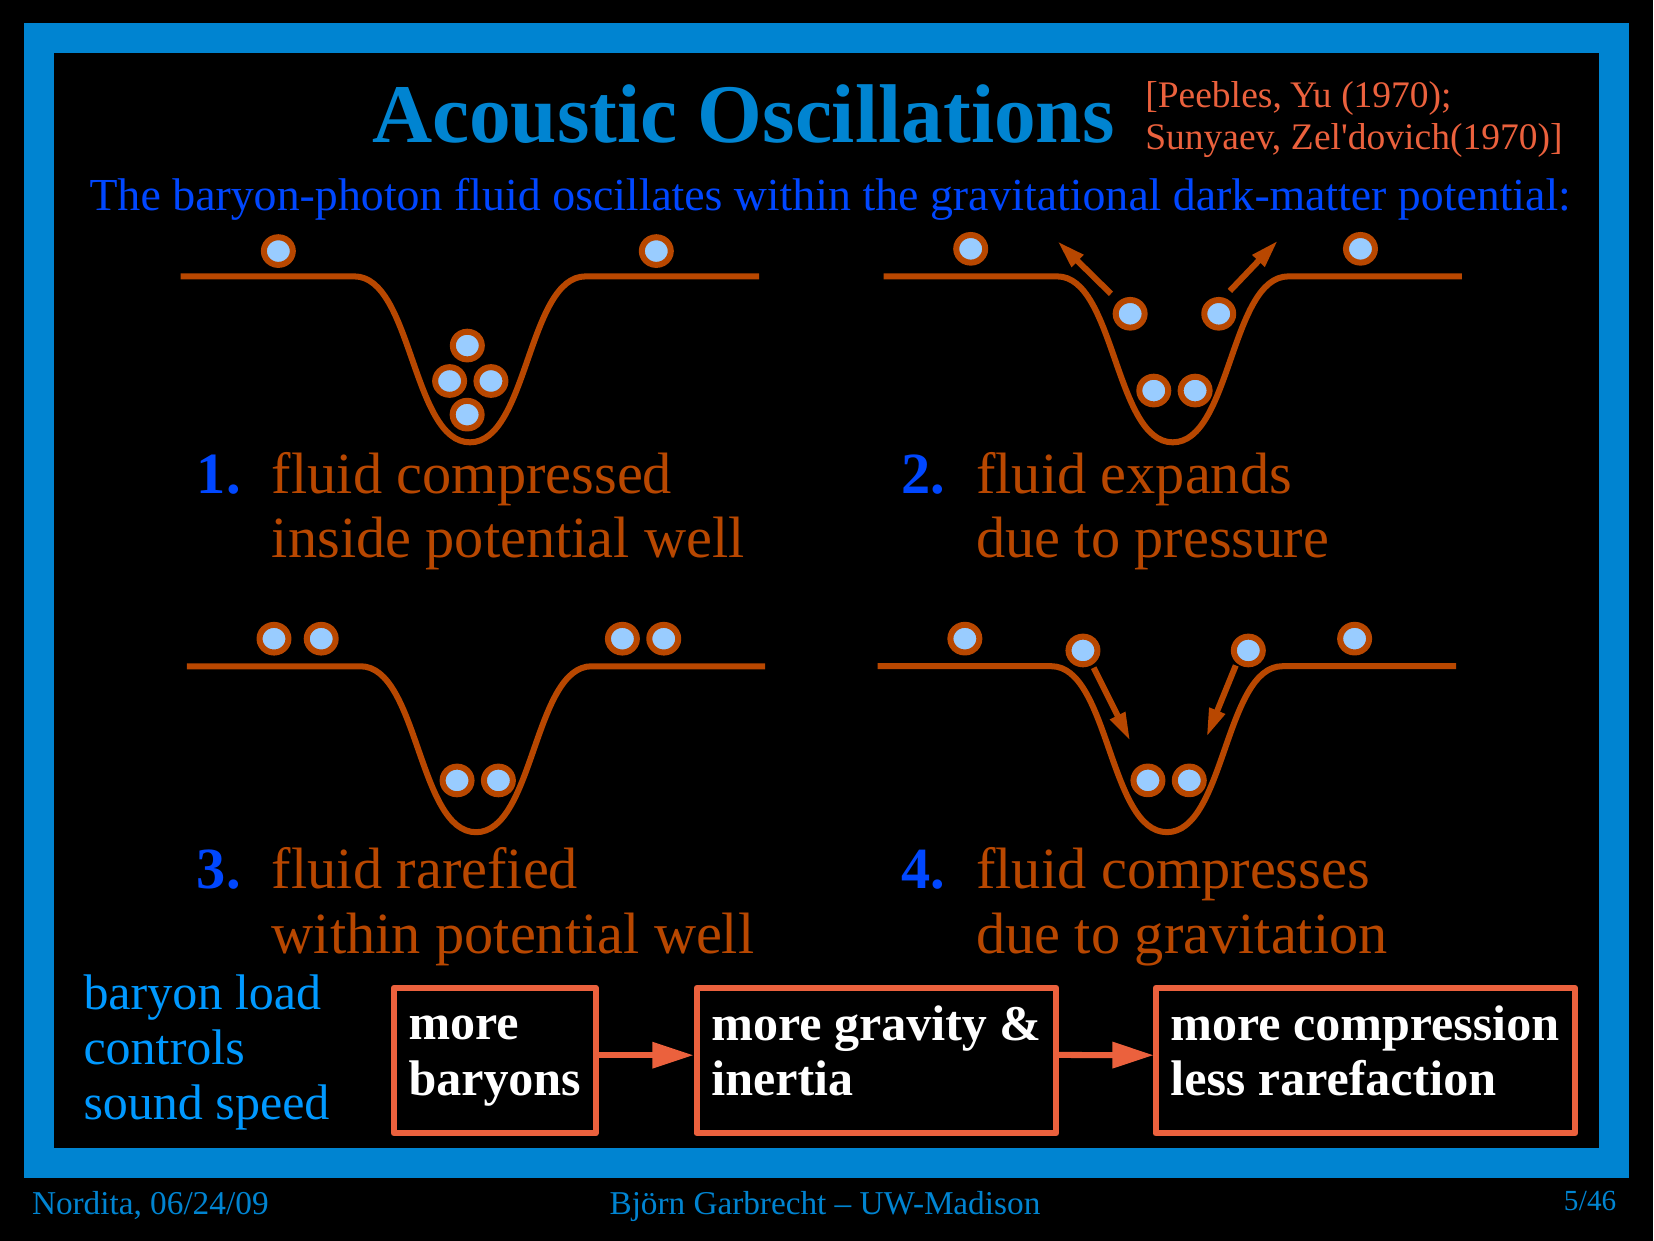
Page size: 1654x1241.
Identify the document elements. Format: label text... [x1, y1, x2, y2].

text_box [483, 766, 513, 795]
text_box [442, 766, 472, 795]
text_box more baryons [505, 987, 595, 1134]
text_box [452, 400, 482, 429]
text_box 2. fluid expands due to pressure [886, 433, 1344, 596]
text_box [950, 624, 980, 653]
text_box more gravity & inertia [696, 987, 1056, 1134]
text_box [435, 367, 465, 395]
text_box [607, 624, 637, 653]
text_box [1204, 299, 1234, 328]
text_box more compression less rarefaction [1155, 988, 1576, 1134]
text_box [649, 624, 679, 653]
text_box The baryon-photon fluid oscillates within the gravitational dark-matter potential: [74, 161, 1586, 233]
text_box [1068, 636, 1098, 665]
text_box [452, 331, 482, 360]
text_box baryon load controls sound speed [68, 957, 505, 1154]
text_box [Peebles, Yu (1970); Sunyaev, Zel'dovich(1970)] [1130, 67, 1572, 177]
text_box [1345, 234, 1375, 263]
text_box [1174, 766, 1204, 795]
text_box [1139, 376, 1169, 405]
text_box [476, 367, 506, 395]
text_box [1340, 624, 1370, 653]
text_box 4. fluid compresses due to gravitation [886, 829, 1403, 991]
title Acoustic Oscillations [0, 45, 1488, 185]
text_box [263, 237, 293, 265]
text_box [641, 237, 671, 265]
text_box [1133, 766, 1163, 795]
text_box [956, 234, 986, 263]
text_box [306, 624, 336, 653]
text_box [259, 624, 289, 653]
text_box [1180, 376, 1210, 405]
text_box [1115, 299, 1145, 328]
text_box [1233, 636, 1263, 665]
text_box 1. fluid compressed inside potential well [182, 433, 759, 596]
text_box 3. fluid rarefied within potential well [182, 829, 769, 991]
